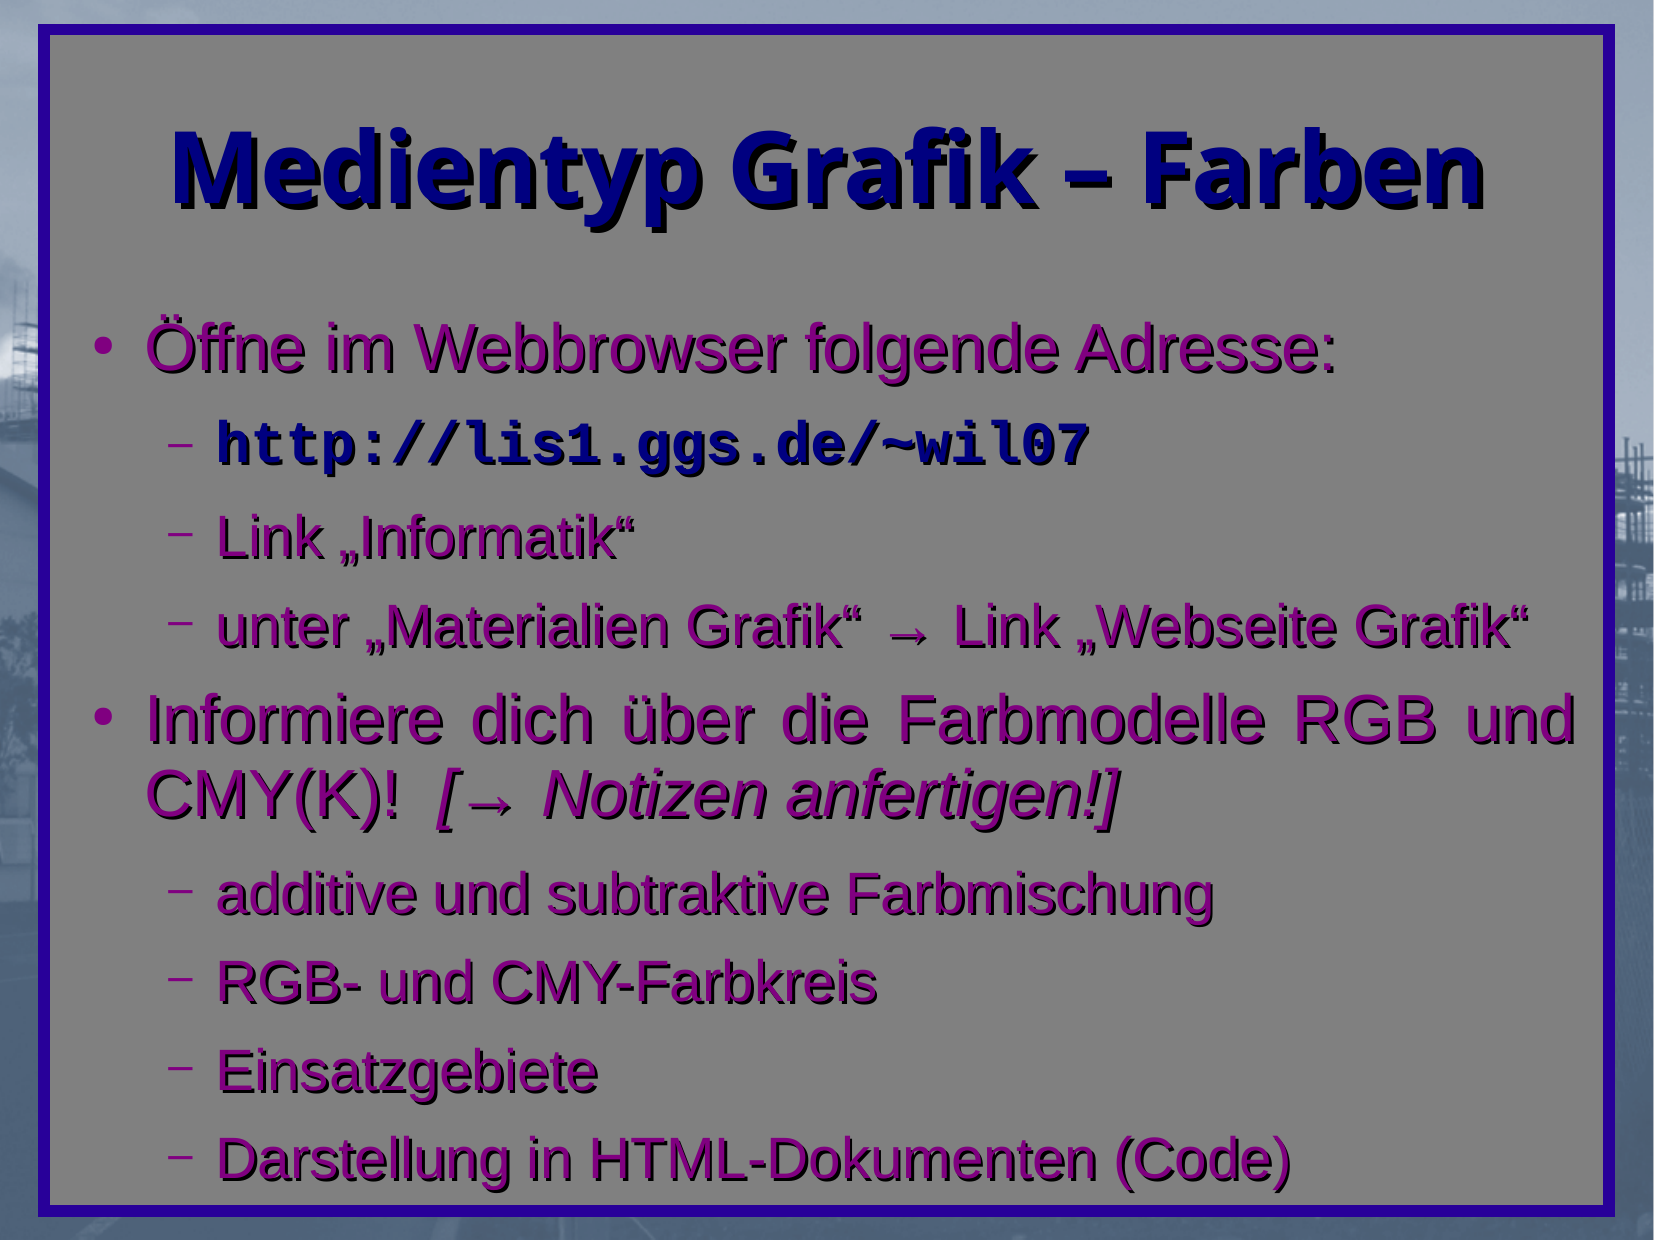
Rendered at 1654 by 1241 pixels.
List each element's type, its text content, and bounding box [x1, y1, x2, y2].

picture [0, 0, 1654, 1240]
list Öffne im Webbrowser folgende Adresse: http://lis1.ggs.de/~wil07 Link „Informatik“ unter „Materialien Grafik“ → Link „Webseite Grafik“ Informiere dich über die Farbmodelle RGB und CMY(K)! [→ Notizen anfertigen!] additive und subtraktive Farbmischung RGB- und CMY-Farbkreis Einsatzgebiete Darstellung in HTML-Dokumenten (Code) [73, 310, 1577, 1192]
title Medientyp Grafik – Farben [82, 49, 1571, 281]
